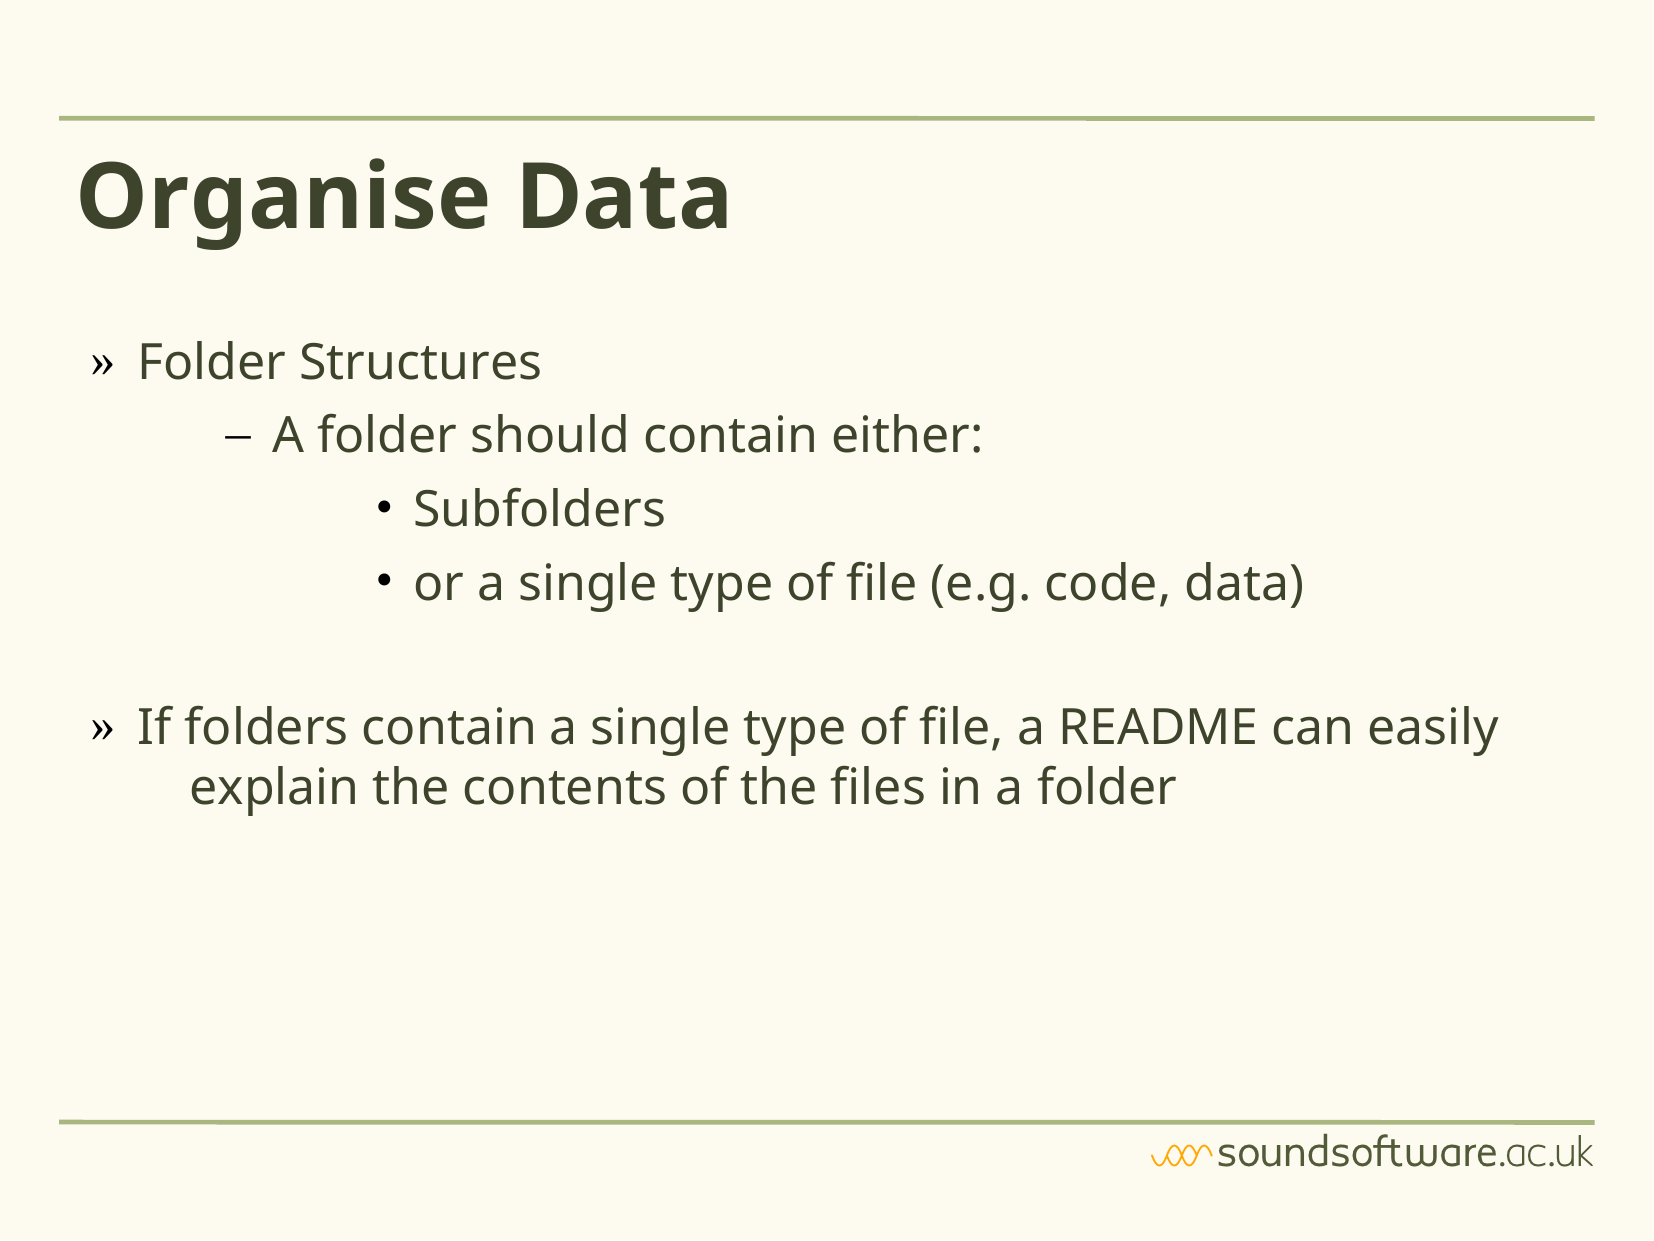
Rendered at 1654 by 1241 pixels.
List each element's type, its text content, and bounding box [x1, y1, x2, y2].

picture [1151, 1140, 1593, 1167]
list Folder Structures A folder should contain either: Subfolders or a single type of file (e.g. code, data) If folders contain a single type of file, a README can easily explain the contents of the files in a folder [59, 321, 1594, 1140]
title Organise Data [59, 109, 1594, 274]
